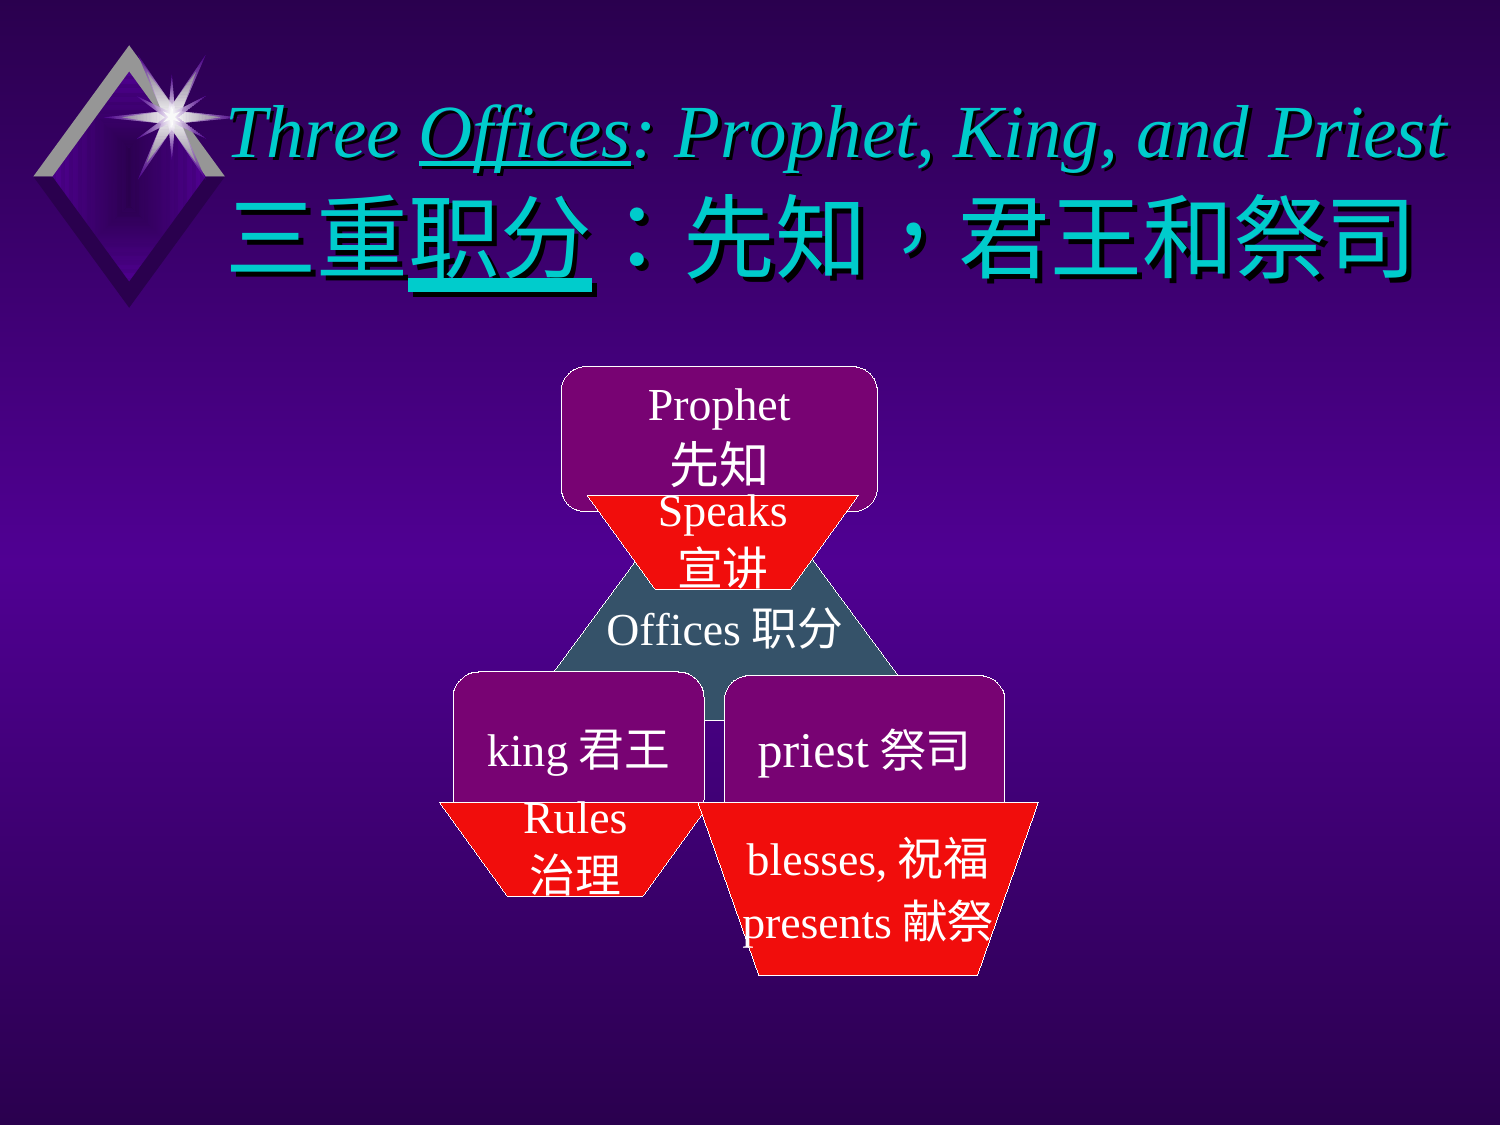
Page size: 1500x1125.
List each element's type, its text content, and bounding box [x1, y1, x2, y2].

text_box Rules 治理 [439, 802, 702, 897]
text_box Speaks 宣讲 [587, 495, 859, 590]
text_box Prophet 先知 [561, 366, 878, 512]
text_box king君王 [453, 671, 705, 802]
text_box Offices职分 [554, 559, 898, 721]
text_box priest祭司 [724, 675, 1005, 802]
title Three Offices: Prophet, King, and Priest 三重职分：先知，君王和祭司 [224, 70, 1498, 319]
text_box blesses,祝福 presents献祭 [698, 802, 1039, 976]
